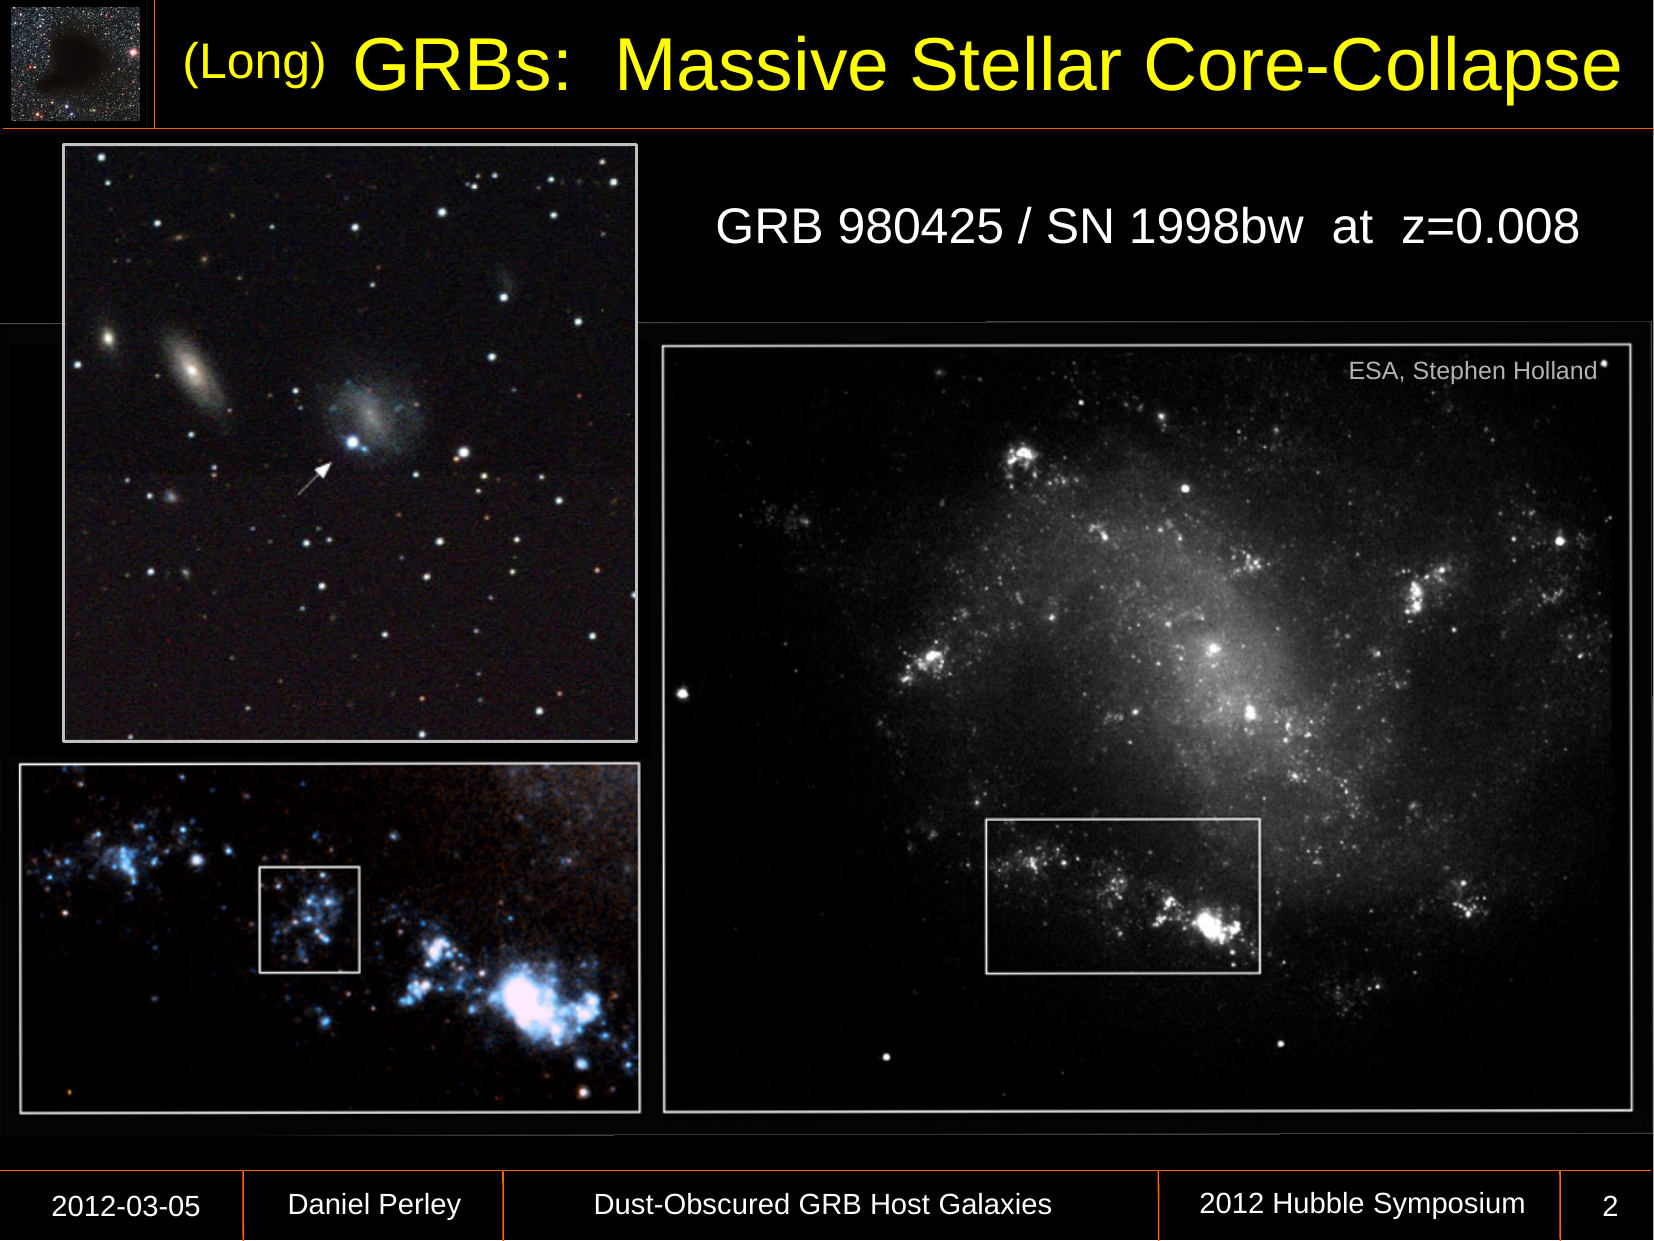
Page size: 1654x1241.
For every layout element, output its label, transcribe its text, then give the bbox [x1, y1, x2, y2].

picture [0, 320, 1653, 1136]
text_box [11, 343, 650, 756]
text_box ESA, Stephen Holland [1333, 349, 1654, 393]
text_box GRB 980425 / SN 1998bw at z=0.008 [700, 191, 1601, 262]
text_box (Long) [167, 25, 356, 97]
picture [11, 7, 140, 121]
title GRBs: Massive Stellar Core-Collapse [262, 21, 1624, 108]
picture [65, 145, 636, 740]
